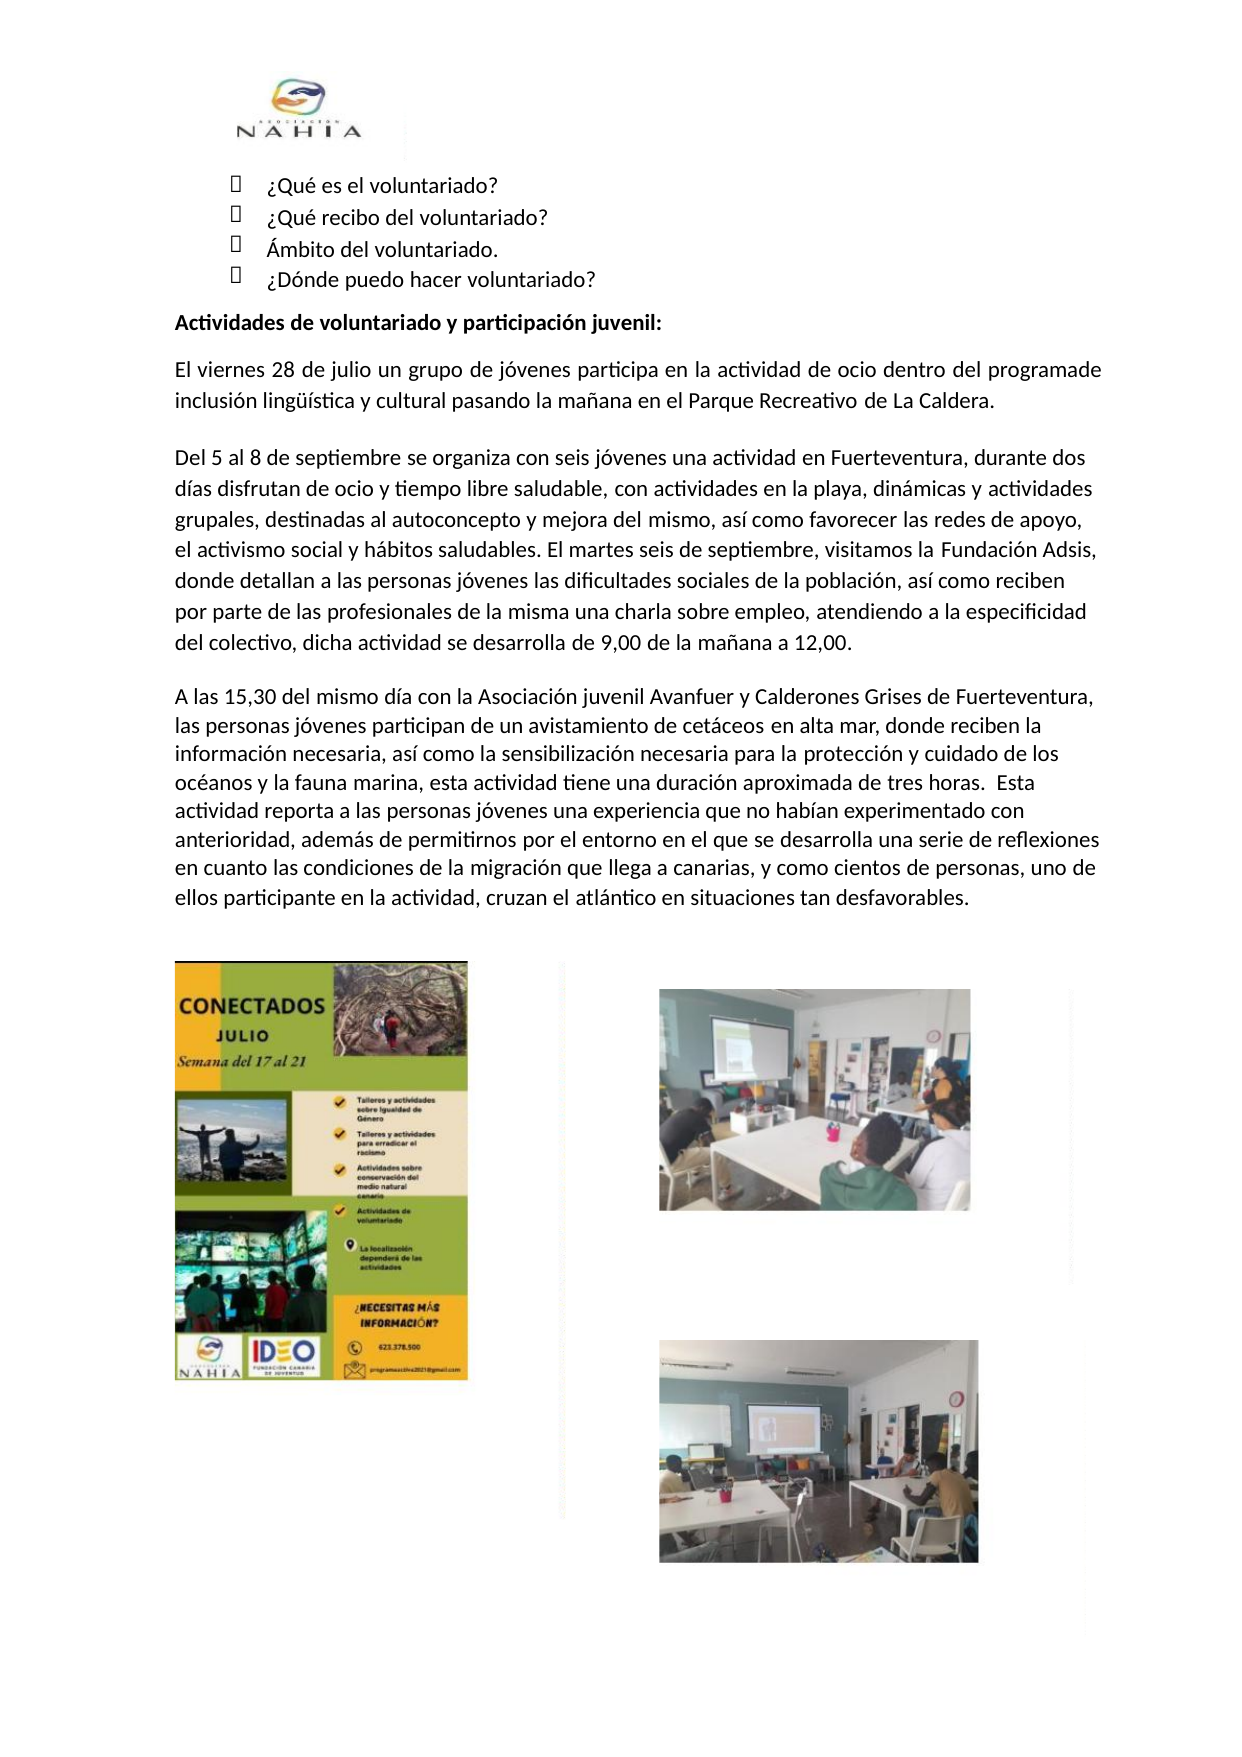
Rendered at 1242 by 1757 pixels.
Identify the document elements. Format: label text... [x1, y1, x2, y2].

text_box [659, 1340, 1086, 1637]
text_box El viernes 28 de julio un grupo de jóvenes participa en la actividad de ocio dentro del programade inclusión lingüística y cultural pasando la mañana en el Parque Recreativo de La Caldera. [175, 353, 1125, 413]
text_box Del 5 al 8 de septiembre se organiza con seis jóvenes una actividad en Fuerteventura, durante dos días disfrutan de ocio y tiempo libre saludable, con actividades en la playa, dinámicas y actividades grupales, destinadas al autoconcepto y mejora del mismo, así como favorecer las redes de apoyo, el activismo social y hábitos saludables. El martes seis de septiembre, visitamos la Fundación Adsis, donde detallan a las personas jóvenes las dificultades sociales de la población, así como reciben por parte de las profesionales de la misma una charla sobre empleo, atendiendo a la especificidad del colectivo, dicha actividad se desarrolla de 9,00 de la mañana a 12,00. [175, 441, 1121, 656]
text_box ¿Qué es el voluntariado? ¿Qué recibo del voluntariado? Ámbito del voluntariado. [266, 169, 572, 262]
text_box Actividades de voluntariado y participación juvenil: [174, 306, 686, 335]
text_box ¿Dónde puedo hacer voluntariado? [266, 263, 619, 293]
text_box A las 15,30 del mismo día con la Asociación juvenil Avanfuer y Calderones Grises de Fuerteventura, las personas jóvenes participan de un avistamiento de cetáceos en alta mar, donde reciben la información necesaria, así como la sensibilización necesaria para la protección y cuidado de los océanos y la fauna marina, esta actividad tiene una duración aproximada de tres horas. Esta actividad reporta a las personas jóvenes una experiencia que no habían experimentado con anterioridad, además de permitirnos por el entorno en el que se desarrolla una serie de reflexiones en cuanto las condiciones de la migración que llega a canarias, y como cientos de personas, uno de ellos participante en la actividad, cruzan el atlántico en situaciones tan desfavorables. [175, 681, 1124, 910]
text_box [236, 71, 407, 164]
text_box [174, 961, 566, 1520]
text_box [659, 989, 1074, 1285]
text_box     [229, 168, 265, 289]
